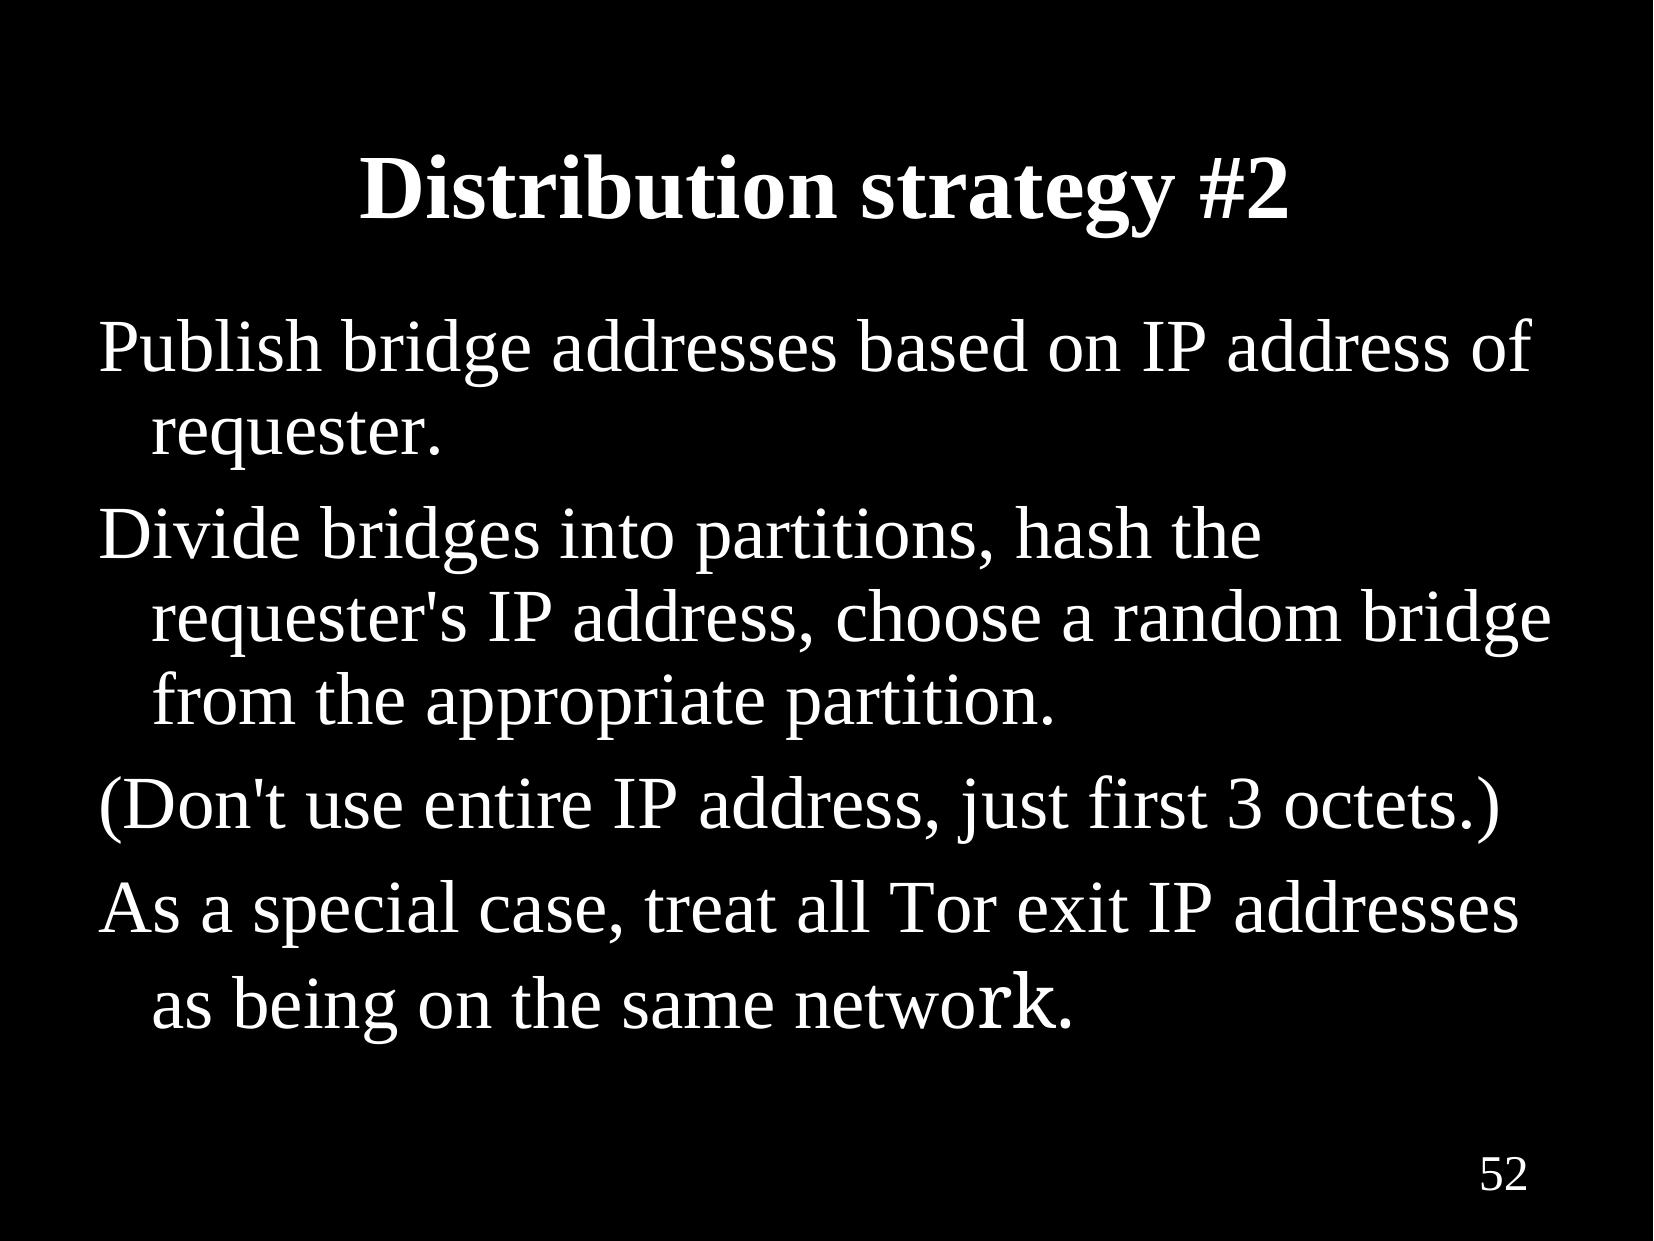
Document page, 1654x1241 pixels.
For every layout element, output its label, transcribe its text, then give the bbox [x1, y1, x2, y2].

title Distribution strategy #2 [120, 92, 1533, 283]
list Publish bridge addresses based on IP address of requester. Divide bridges into partitions, hash the requester's IP address, choose a random bridge from the appropriate partition. (Don't use entire IP address, just first 3 octets.) As a special case, treat all Tor exit IP addresses as being on the same network. [80, 304, 1571, 1094]
